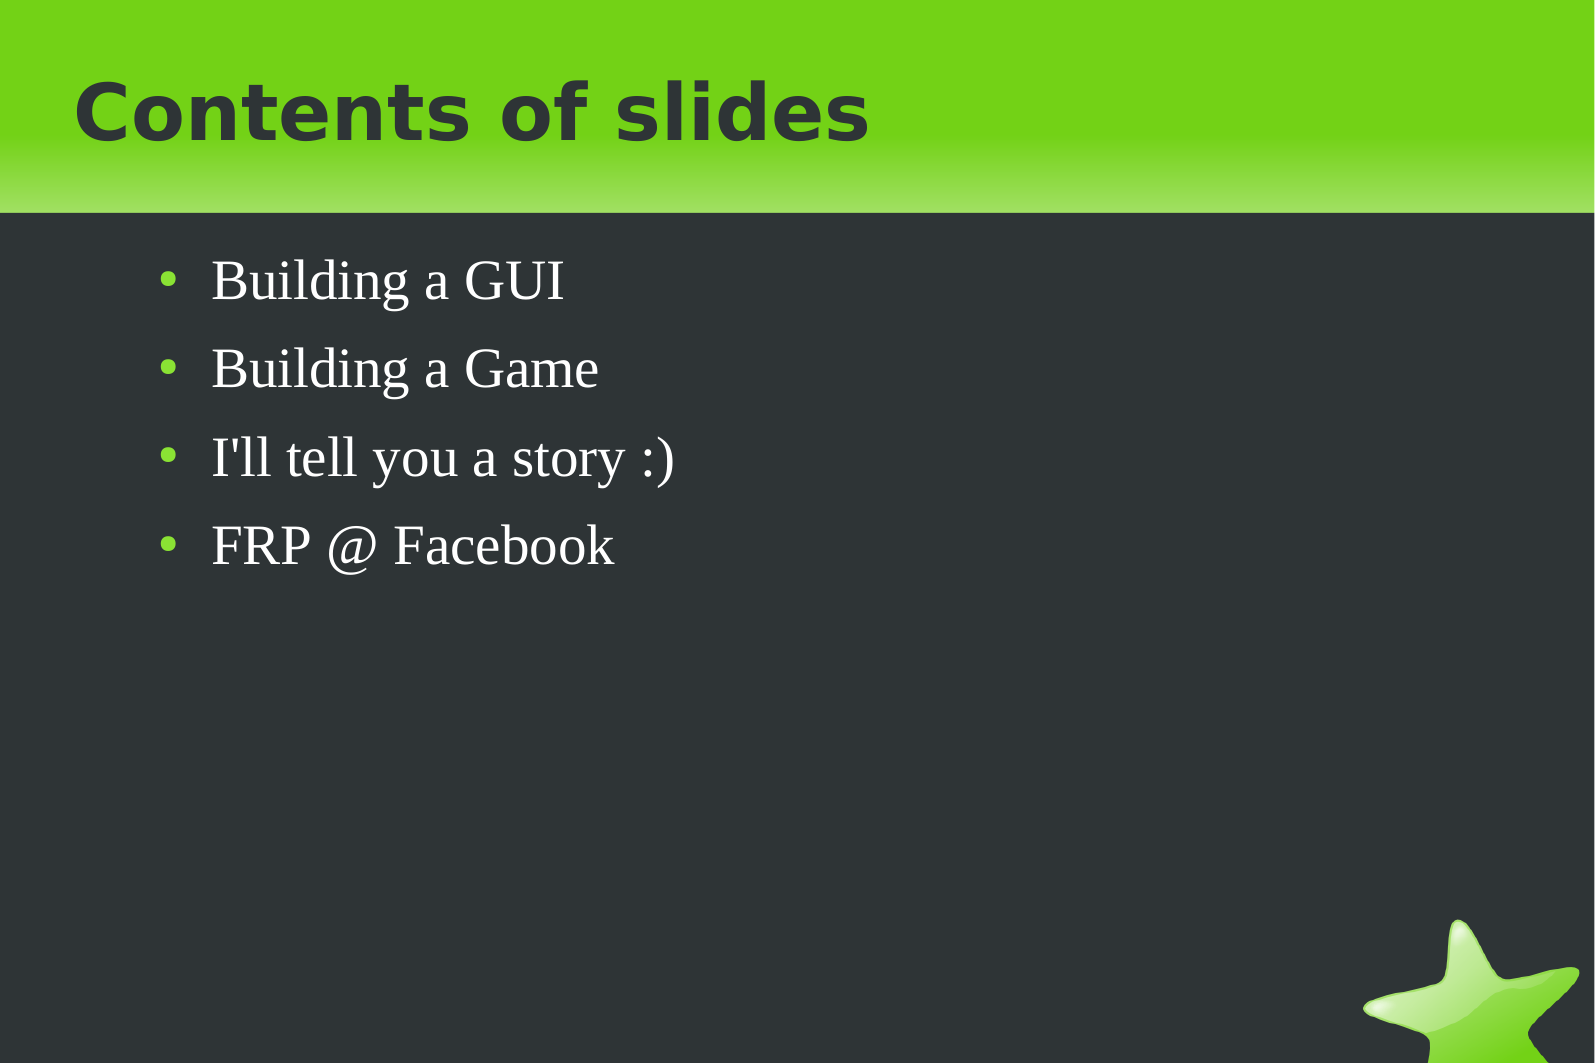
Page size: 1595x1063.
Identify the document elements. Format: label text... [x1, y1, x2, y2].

list Building a GUI Building a Game I'll tell you a story :) FRP @ Facebook [79, 248, 1515, 951]
picture [0, 0, 1595, 1063]
title Contents of slides [74, 25, 1510, 203]
